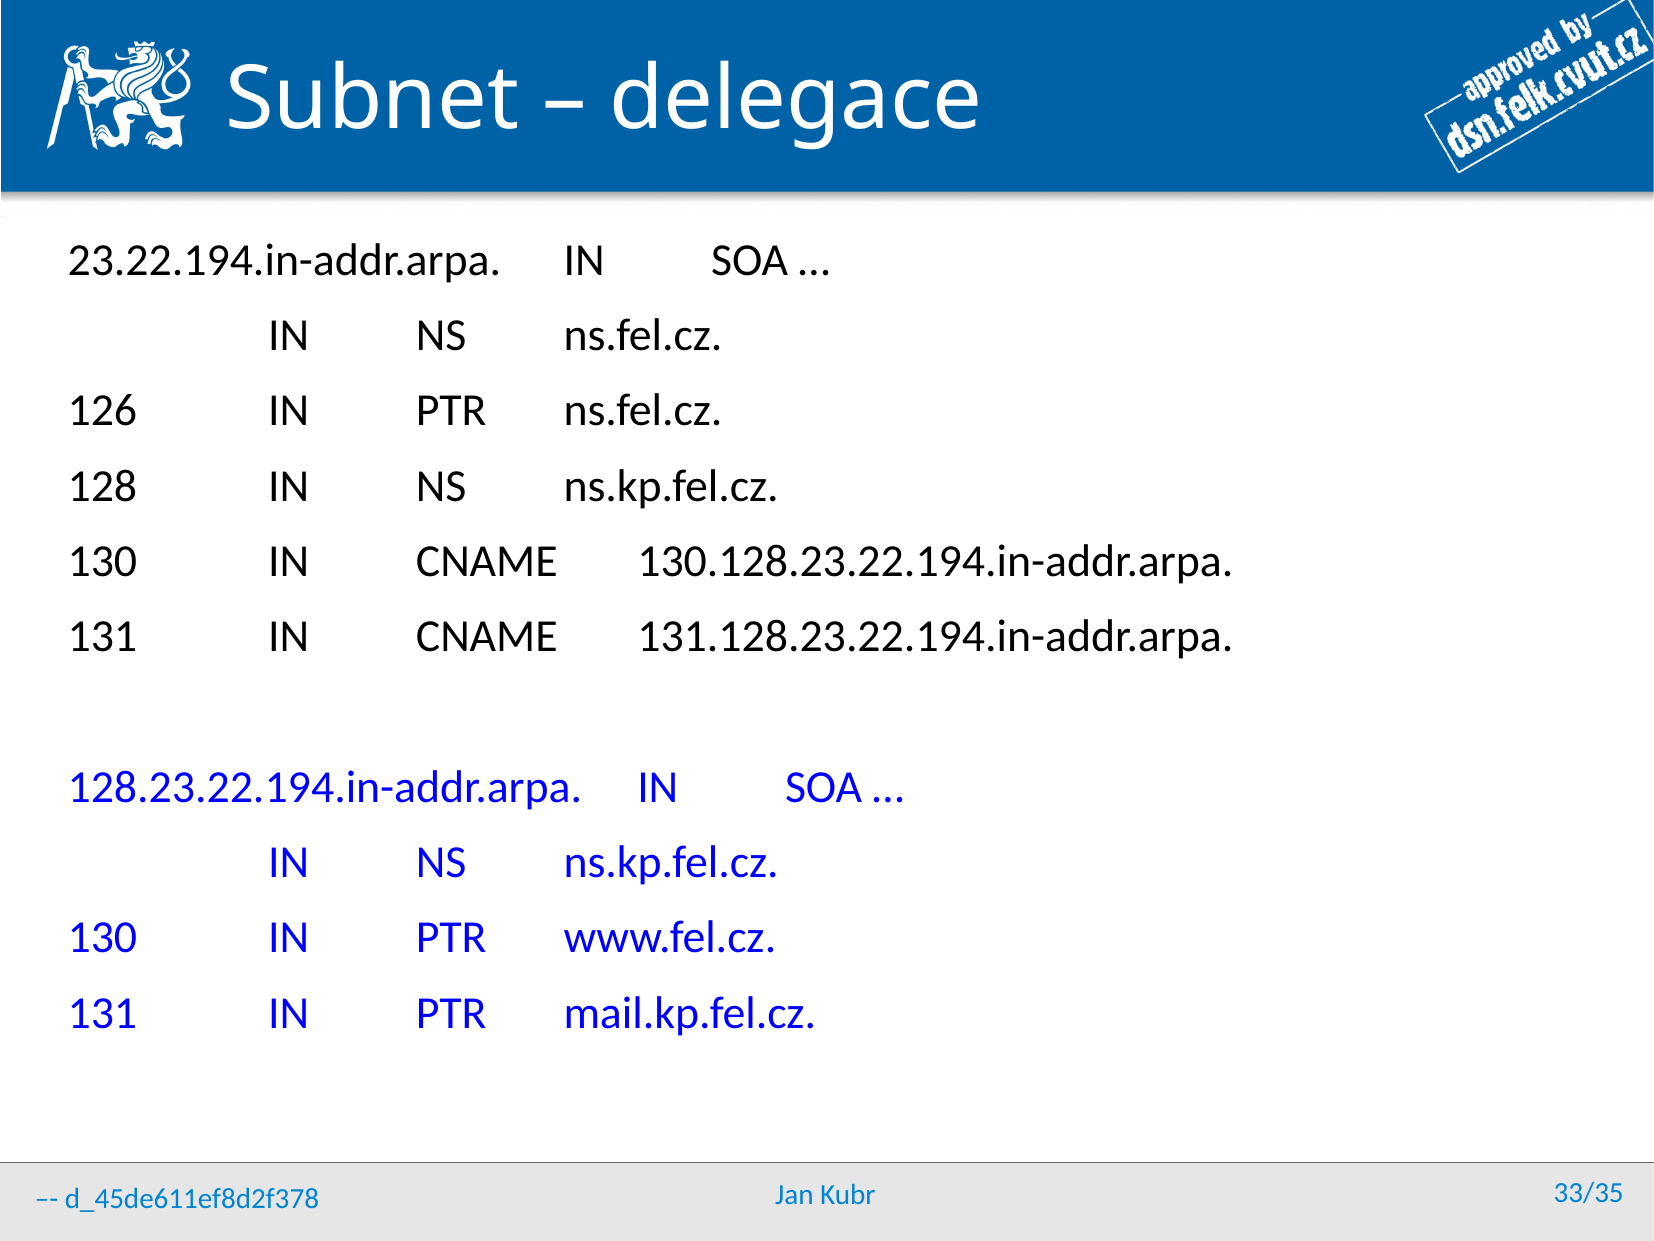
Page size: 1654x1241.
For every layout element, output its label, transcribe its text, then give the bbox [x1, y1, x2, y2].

picture [1, 0, 1654, 217]
list 23.22.194.in-addr.arpa. IN SOA … IN NS ns.fel.cz. 126 IN PTR ns.fel.cz. 128 IN NS ns.kp.fel.cz. 130 IN CNAME 130.128.23.22.194.in-addr.arpa. 131 IN CNAME 131.128.23.22.194.in-addr.arpa. 128.23.22.194.in-addr.arpa. IN SOA … IN NS ns.kp.fel.cz. 130 IN PTR www.fel.cz. 131 IN PTR mail.kp.fel.cz. [49, 240, 1562, 1205]
title Subnet – delegace [225, 0, 1426, 188]
